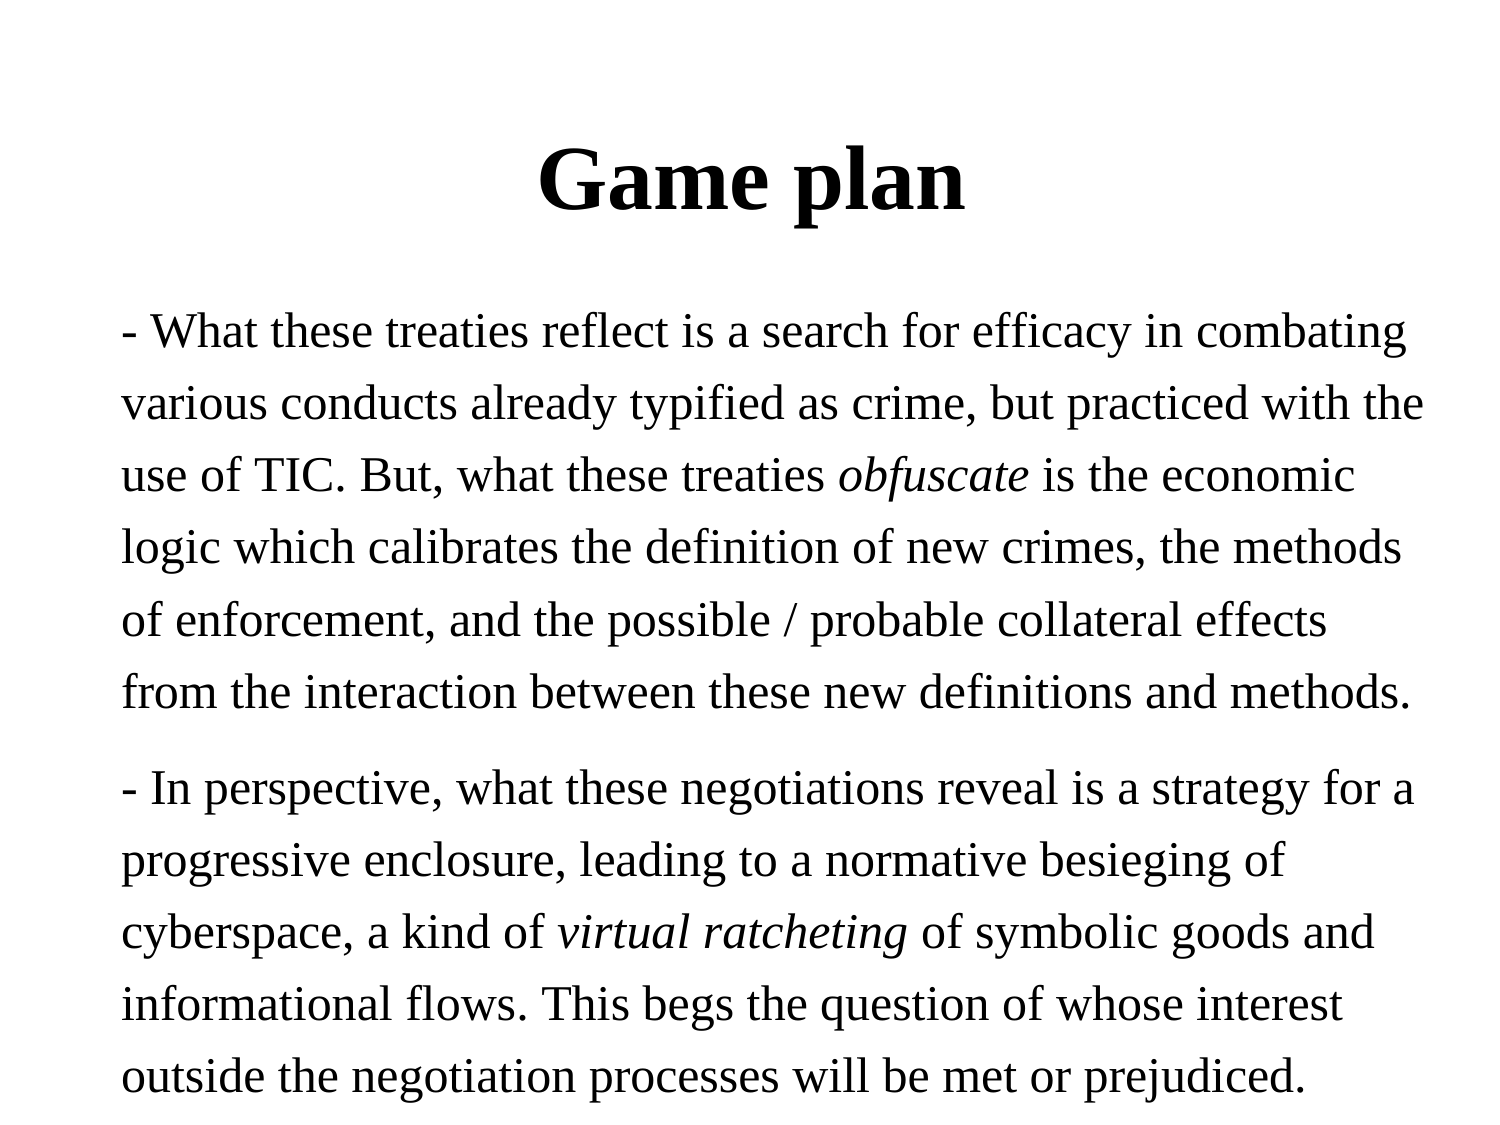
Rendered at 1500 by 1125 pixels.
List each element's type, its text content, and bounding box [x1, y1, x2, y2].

title Game plan [87, 52, 1416, 307]
text_box - What these treaties reflect is a search for efficacy in combating various conducts already typified as crime, but practiced with the use of TIC. But, what these treaties obfuscate is the economic logic which calibrates the definition of new crimes, the methods of enforcement, and the possible / probable collateral effects from the interaction between these new definitions and methods. - In perspective, what these negotiations reveal is a strategy for a progressive enclosure, leading to a normative besieging of cyberspace, a kind of virtual ratcheting of symbolic goods and informational flows. This begs the question of whose interest outside the negotiation processes will be met or prejudiced. [106, 278, 1442, 1112]
